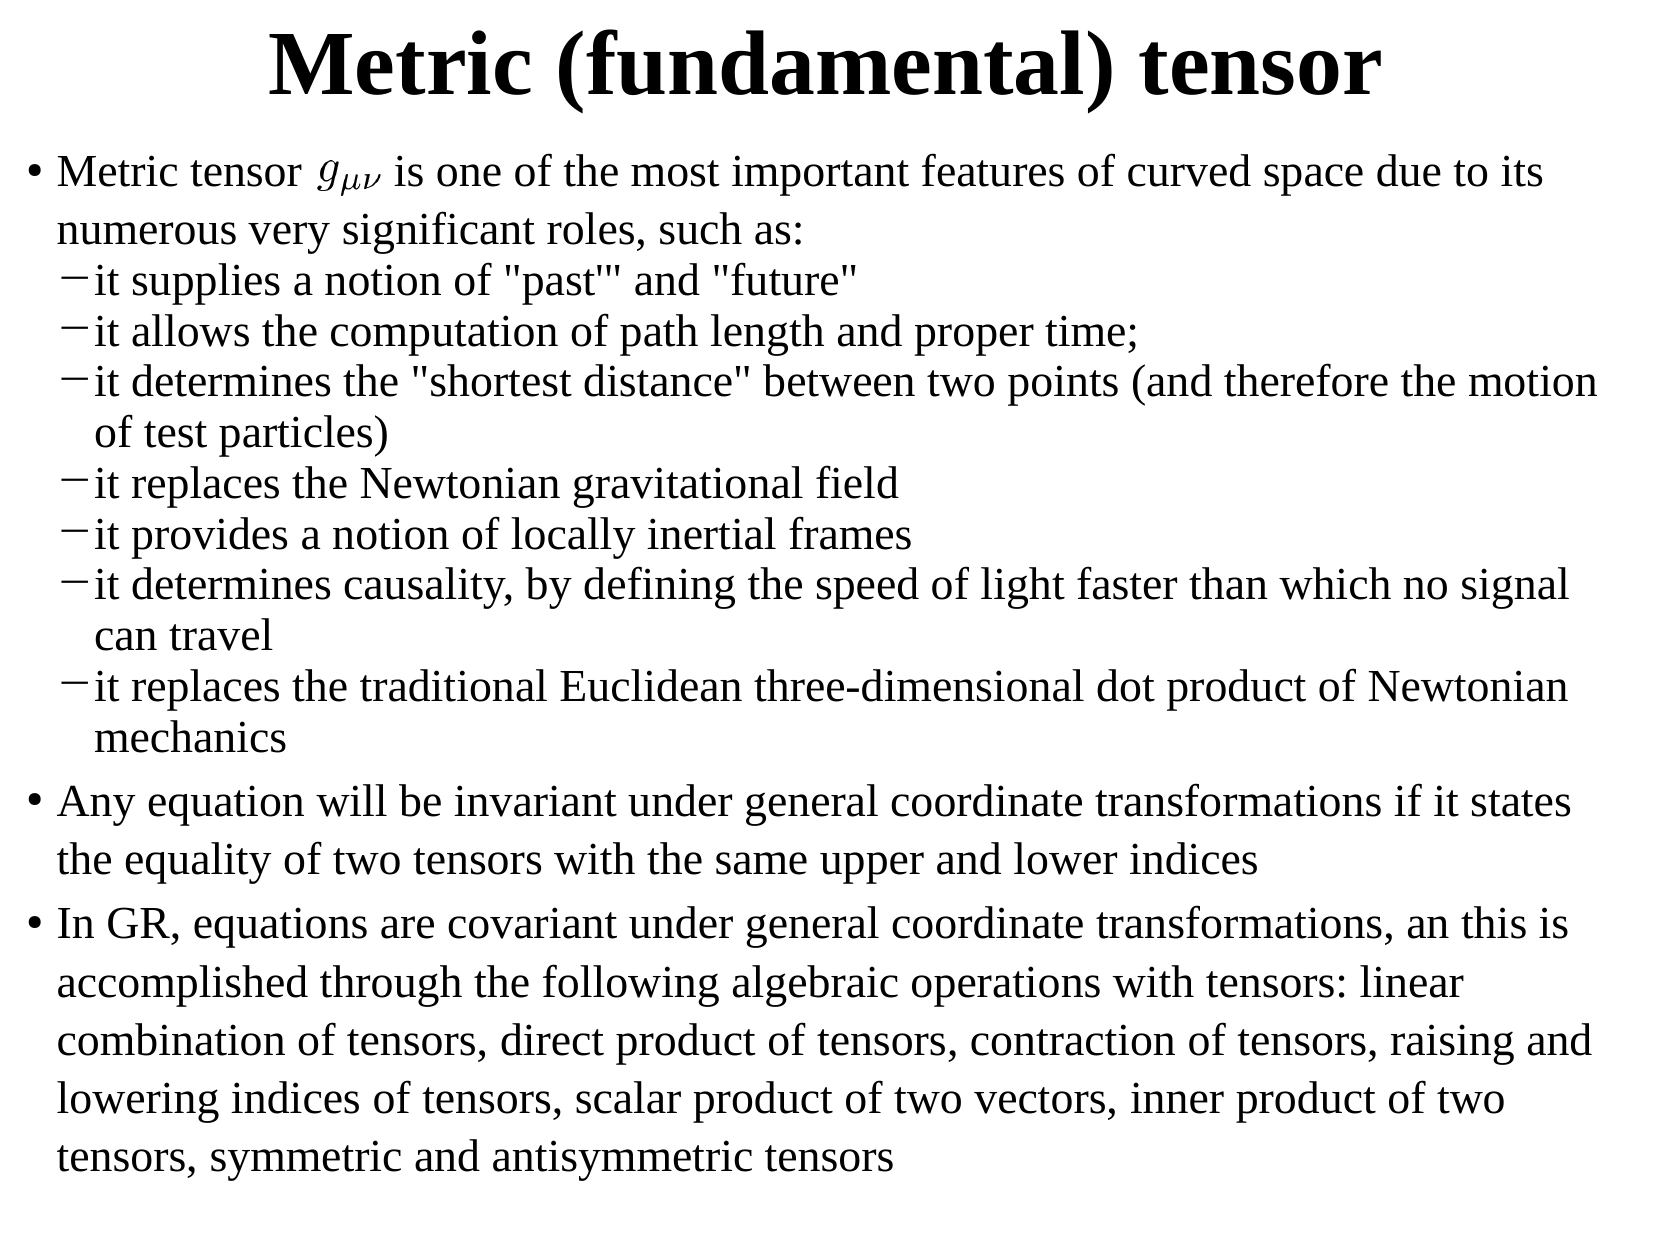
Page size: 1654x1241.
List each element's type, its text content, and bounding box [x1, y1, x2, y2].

picture [317, 160, 381, 196]
list Metric tensor is one of the most important features of curved space due to its numerous very significant roles, such as: it supplies a notion of "past'" and "future" it allows the computation of path length and proper time; it determines the "shortest distance" between two points (and therefore the motion of test particles) it replaces the Newtonian gravitational field it provides a notion of locally inertial frames it determines causality, by defining the speed of light faster than which no signal can travel it replaces the traditional Euclidean three-dimensional dot product of Newtonian mechanics Any equation will be invariant under general coordinate transformations if it states the equality of two tensors with the same upper and lower indices In GR, equations are covariant under general coordinate transformations, an this is accomplished through the following algebraic operations with tensors: linear combination of tensors, direct product of tensors, contraction of tensors, raising and lowering indices of tensors, scalar product of two vectors, inner product of two tensors, symmetric and antisymmetric tensors [26, 138, 1629, 1182]
title Metric (fundamental) tensor [82, 12, 1571, 115]
